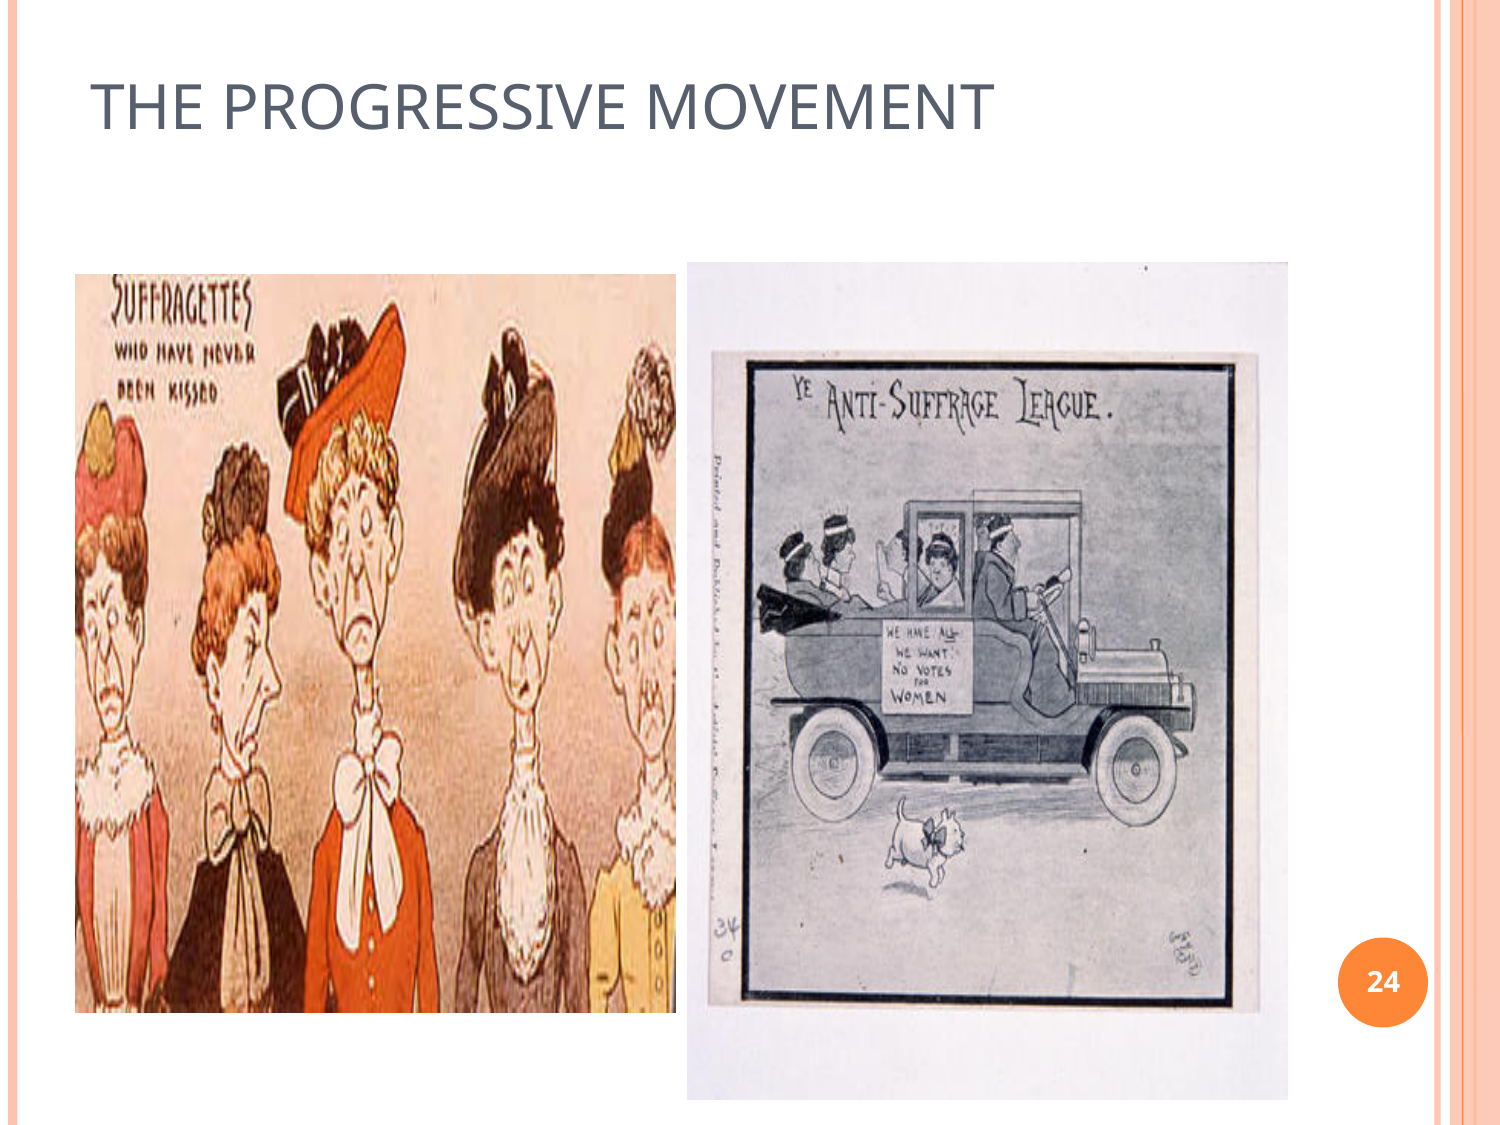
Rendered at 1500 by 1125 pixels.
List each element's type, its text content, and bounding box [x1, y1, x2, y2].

picture [75, 275, 676, 1013]
title The Progressive Movement [75, 45, 1300, 150]
text_box 24 [1333, 940, 1434, 1027]
picture [687, 262, 1288, 1101]
